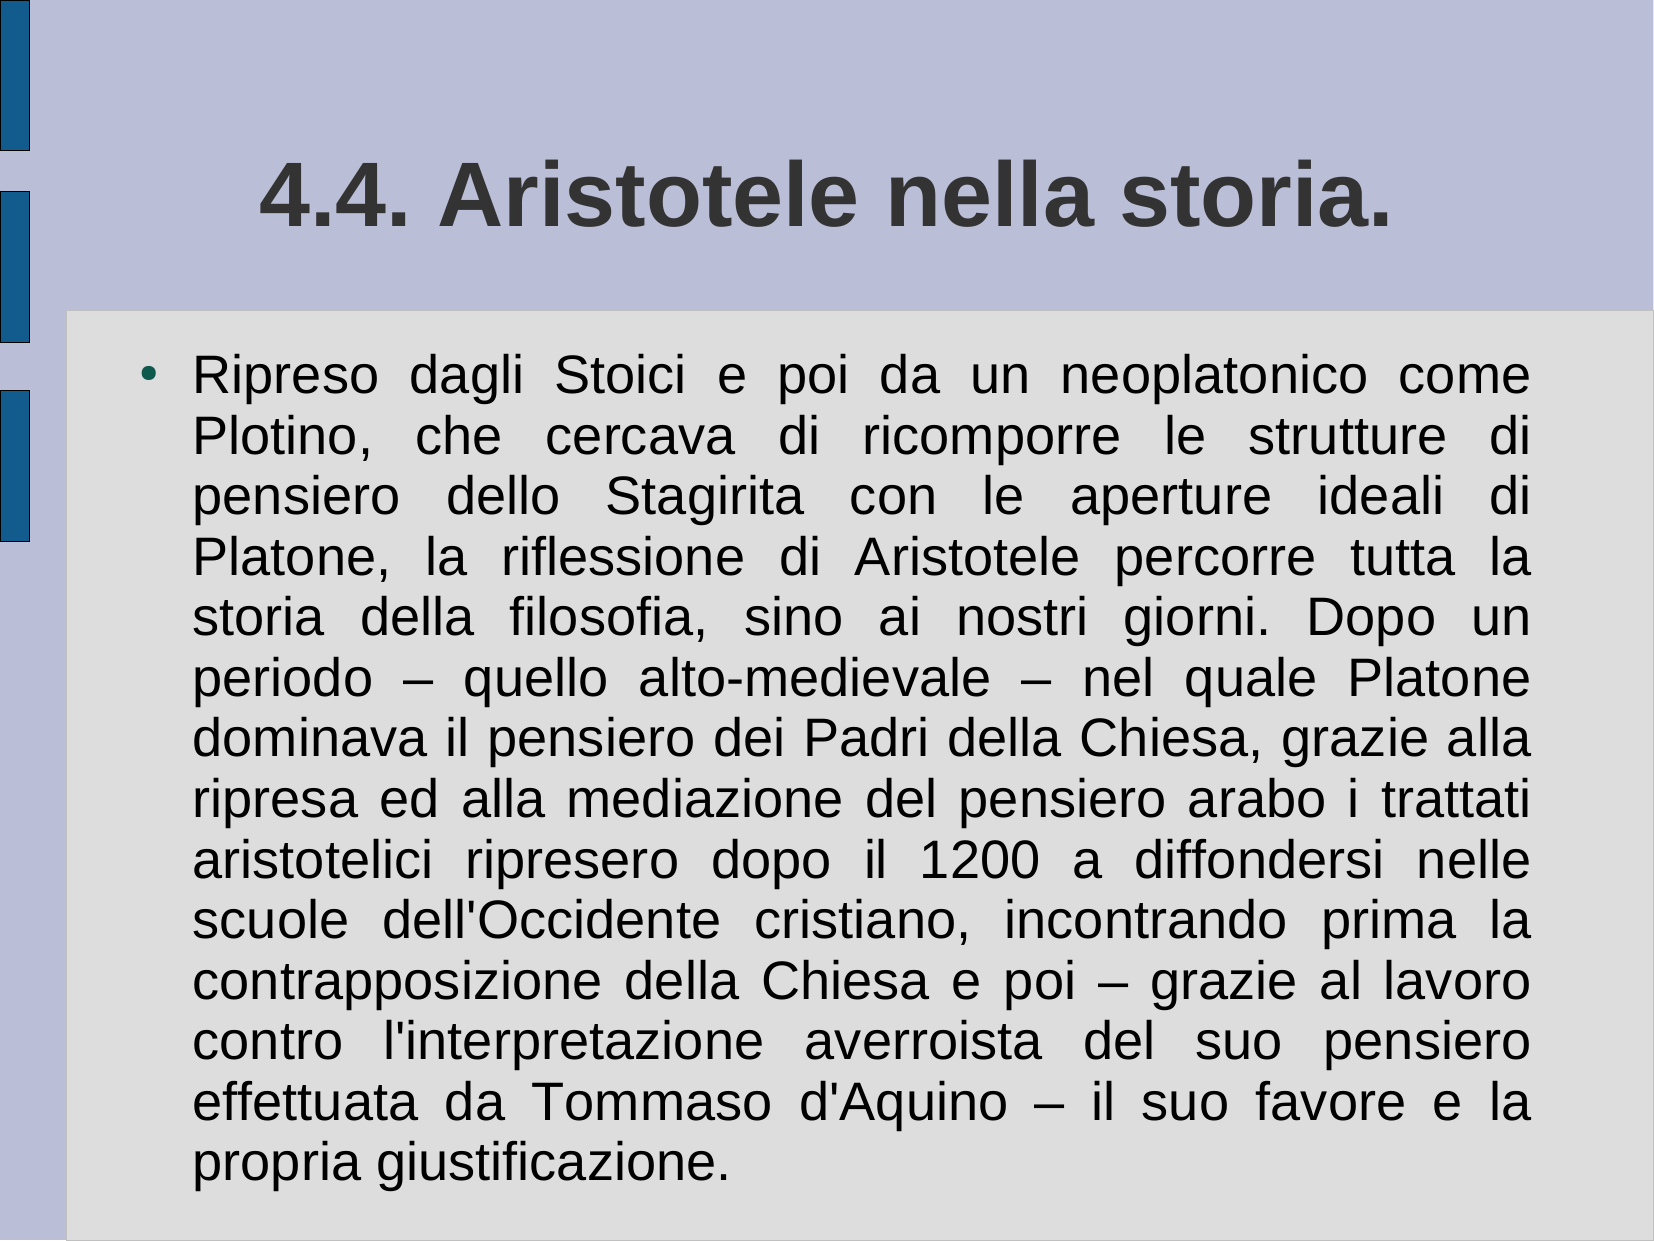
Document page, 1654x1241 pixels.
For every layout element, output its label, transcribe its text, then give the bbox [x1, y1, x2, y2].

title 4.4. Aristotele nella storia. [121, 91, 1534, 299]
list Ripreso dagli Stoici e poi da un neoplatonico come Plotino, che cercava di ricomporre le strutture di pensiero dello Stagirita con le aperture ideali di Platone, la riflessione di Aristotele percorre tutta la storia della filosofia, sino ai nostri giorni. Dopo un periodo – quello alto-medievale – nel quale Platone dominava il pensiero dei Padri della Chiesa, grazie alla ripresa ed alla mediazione del pensiero arabo i trattati aristotelici ripresero dopo il 1200 a diffondersi nelle scuole dell'Occidente cristiano, incontrando prima la contrapposizione della Chiesa e poi – grazie al lavoro contro l'interpretazione averroista del suo pensiero effettuata da Tommaso d'Aquino – il suo favore e la propria giustificazione. [121, 344, 1534, 1193]
